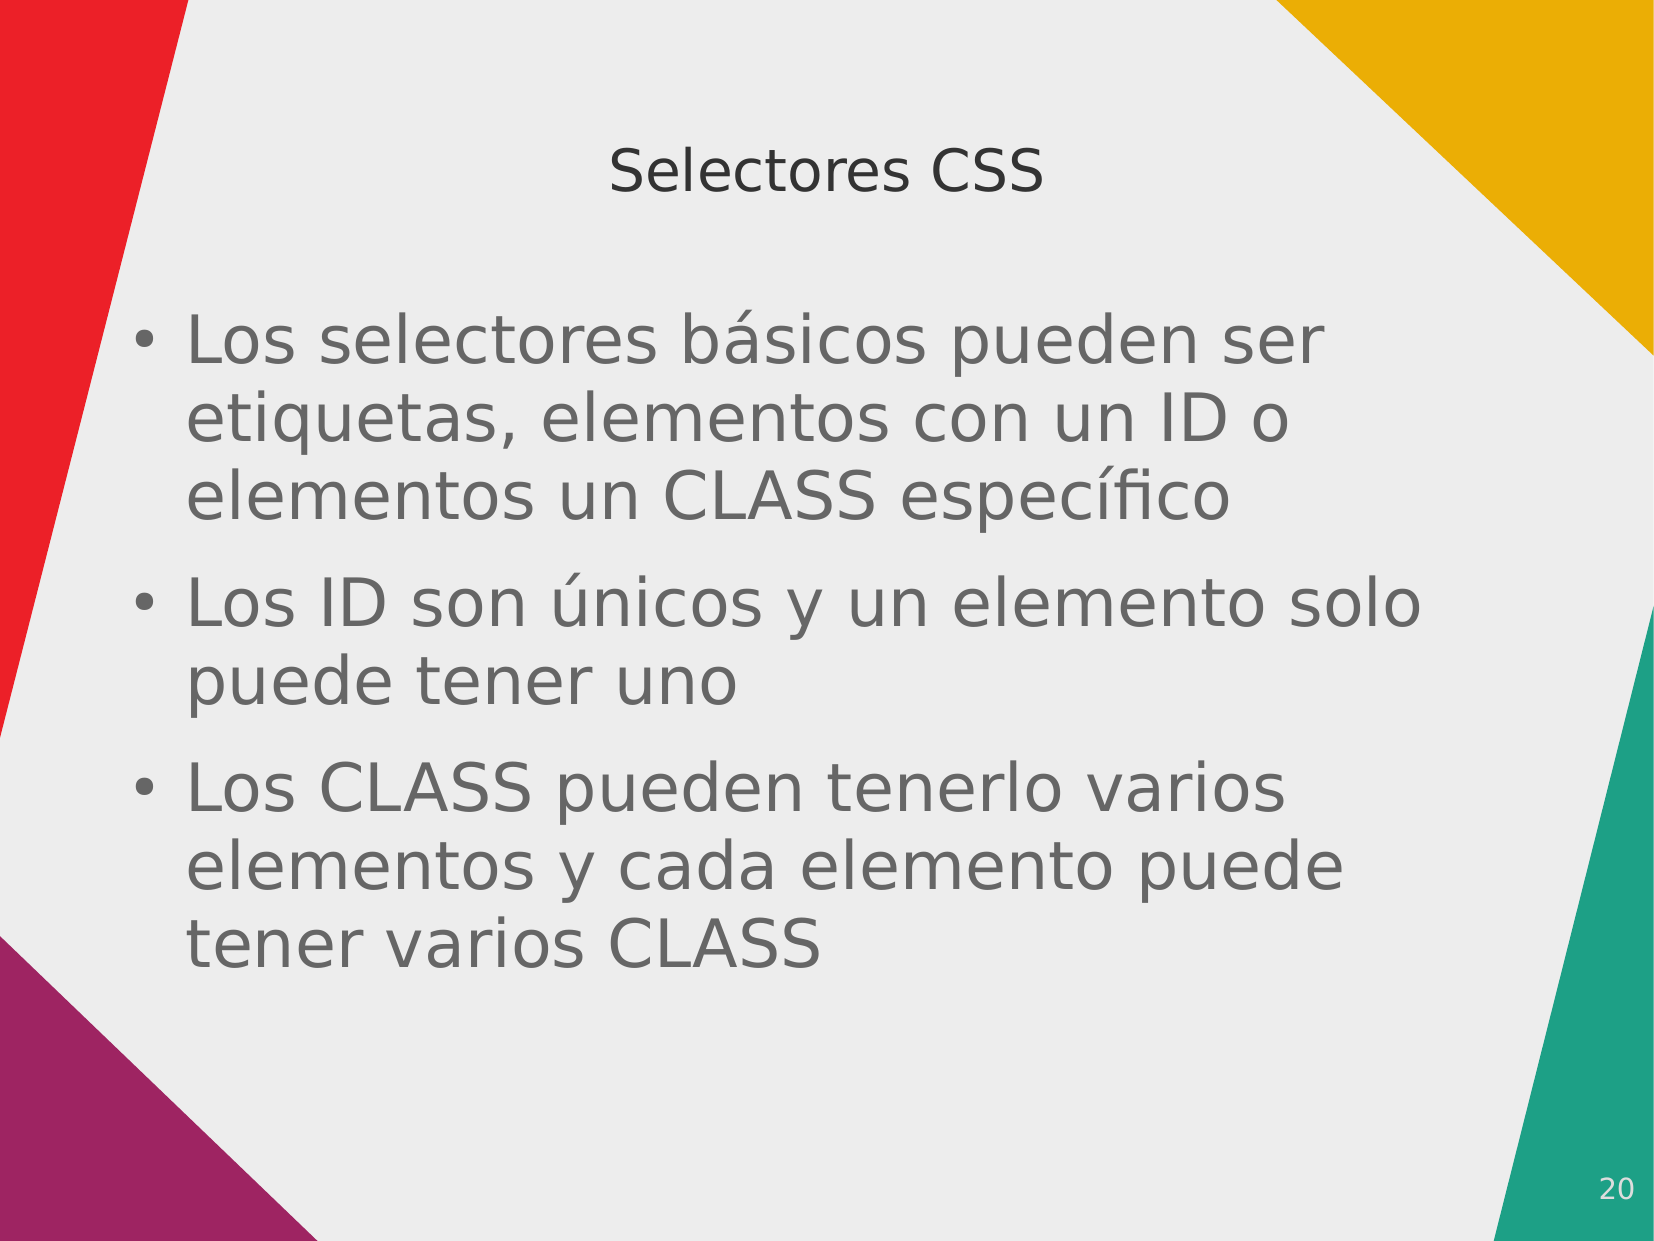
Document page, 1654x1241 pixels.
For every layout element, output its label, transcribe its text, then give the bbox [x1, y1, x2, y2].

title Selectores CSS [114, 73, 1539, 271]
list Los selectores básicos pueden ser etiquetas, elementos con un ID o elementos un CLASS específico Los ID son únicos y un elemento solo puede tener uno Los CLASS pueden tenerlo varios elementos y cada elemento puede tener varios CLASS [114, 302, 1539, 1033]
